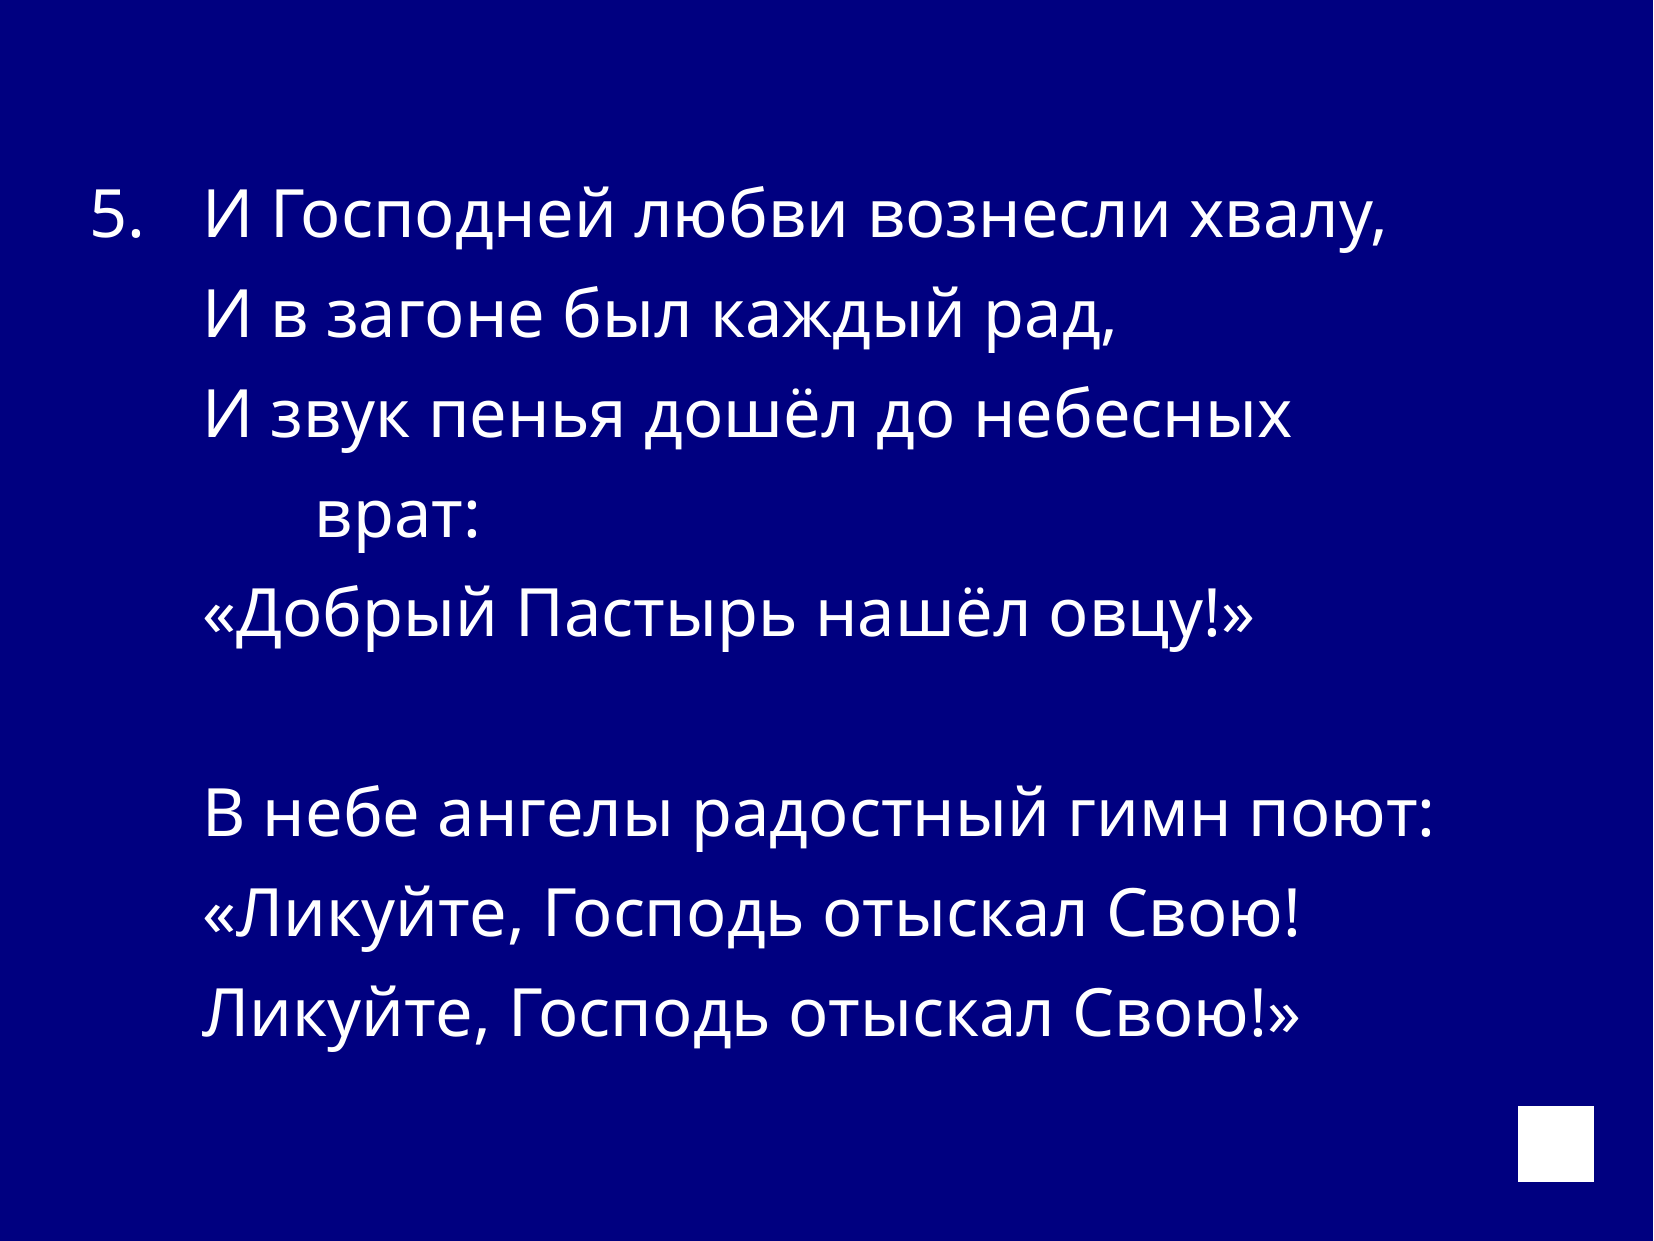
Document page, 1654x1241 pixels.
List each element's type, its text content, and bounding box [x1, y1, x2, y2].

text_box [1518, 1106, 1594, 1182]
text_box 5. И Господней любви вознесли хвалу, И в загоне был каждый рад, И звук пенья дошёл до небесных врат: «Добрый Пастырь нашёл овцу!» В небе ангелы радостный гимн поют: «Ликуйте, Господь отыскал Свою! Ликуйте, Господь отыскал Свою!» [75, 150, 1576, 1163]
